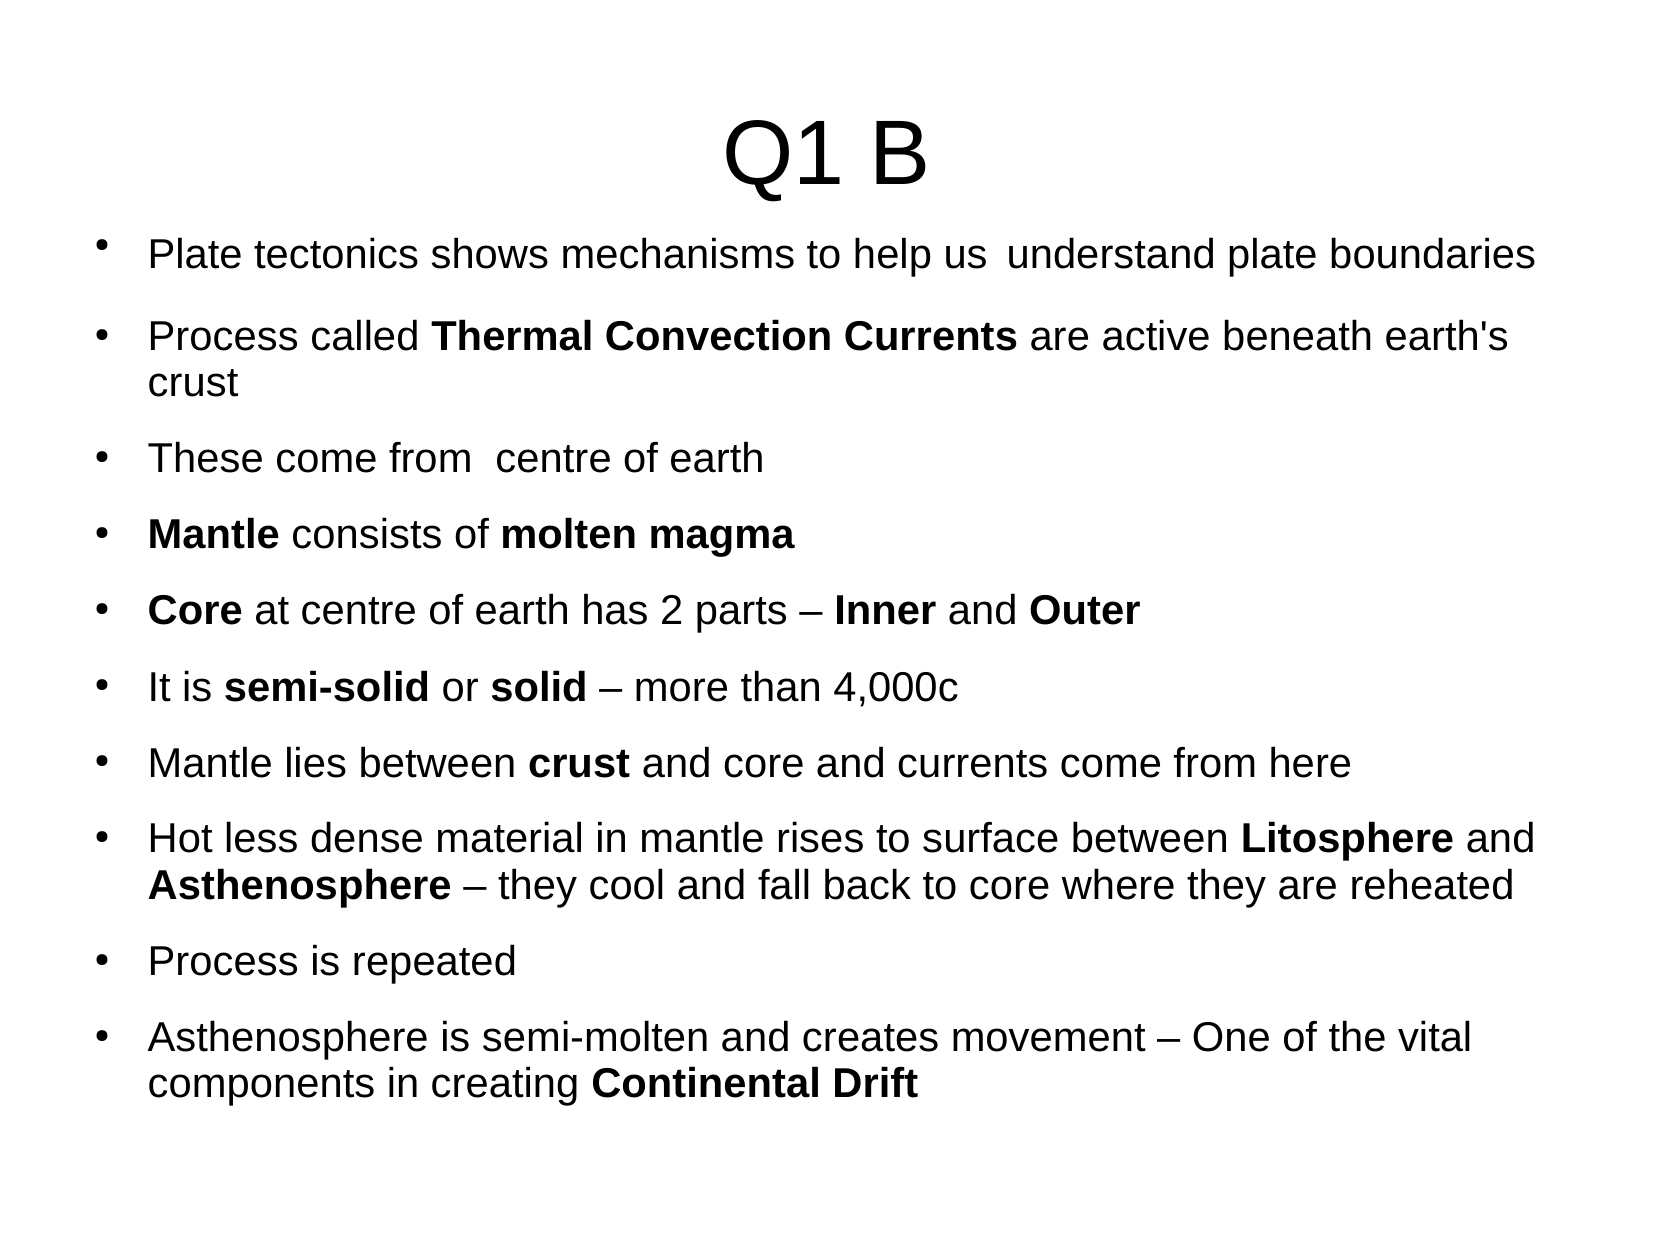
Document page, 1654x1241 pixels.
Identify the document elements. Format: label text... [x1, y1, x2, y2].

title Q1 B [82, 49, 1571, 257]
list Plate tectonics shows mechanisms to help us understand plate boundaries Process called Thermal Convection Currents are active beneath earth's crust These come from centre of earth Mantle consists of molten magma Core at centre of earth has 2 parts – Inner and Outer It is semi-solid or solid – more than 4,000c Mantle lies between crust and core and currents come from here Hot less dense material in mantle rises to surface between Litosphere and Asthenosphere – they cool and fall back to core where they are reheated Process is repeated Asthenosphere is semi-molten and creates movement – One of the vital components in creating Continental Drift [76, 208, 1565, 1119]
